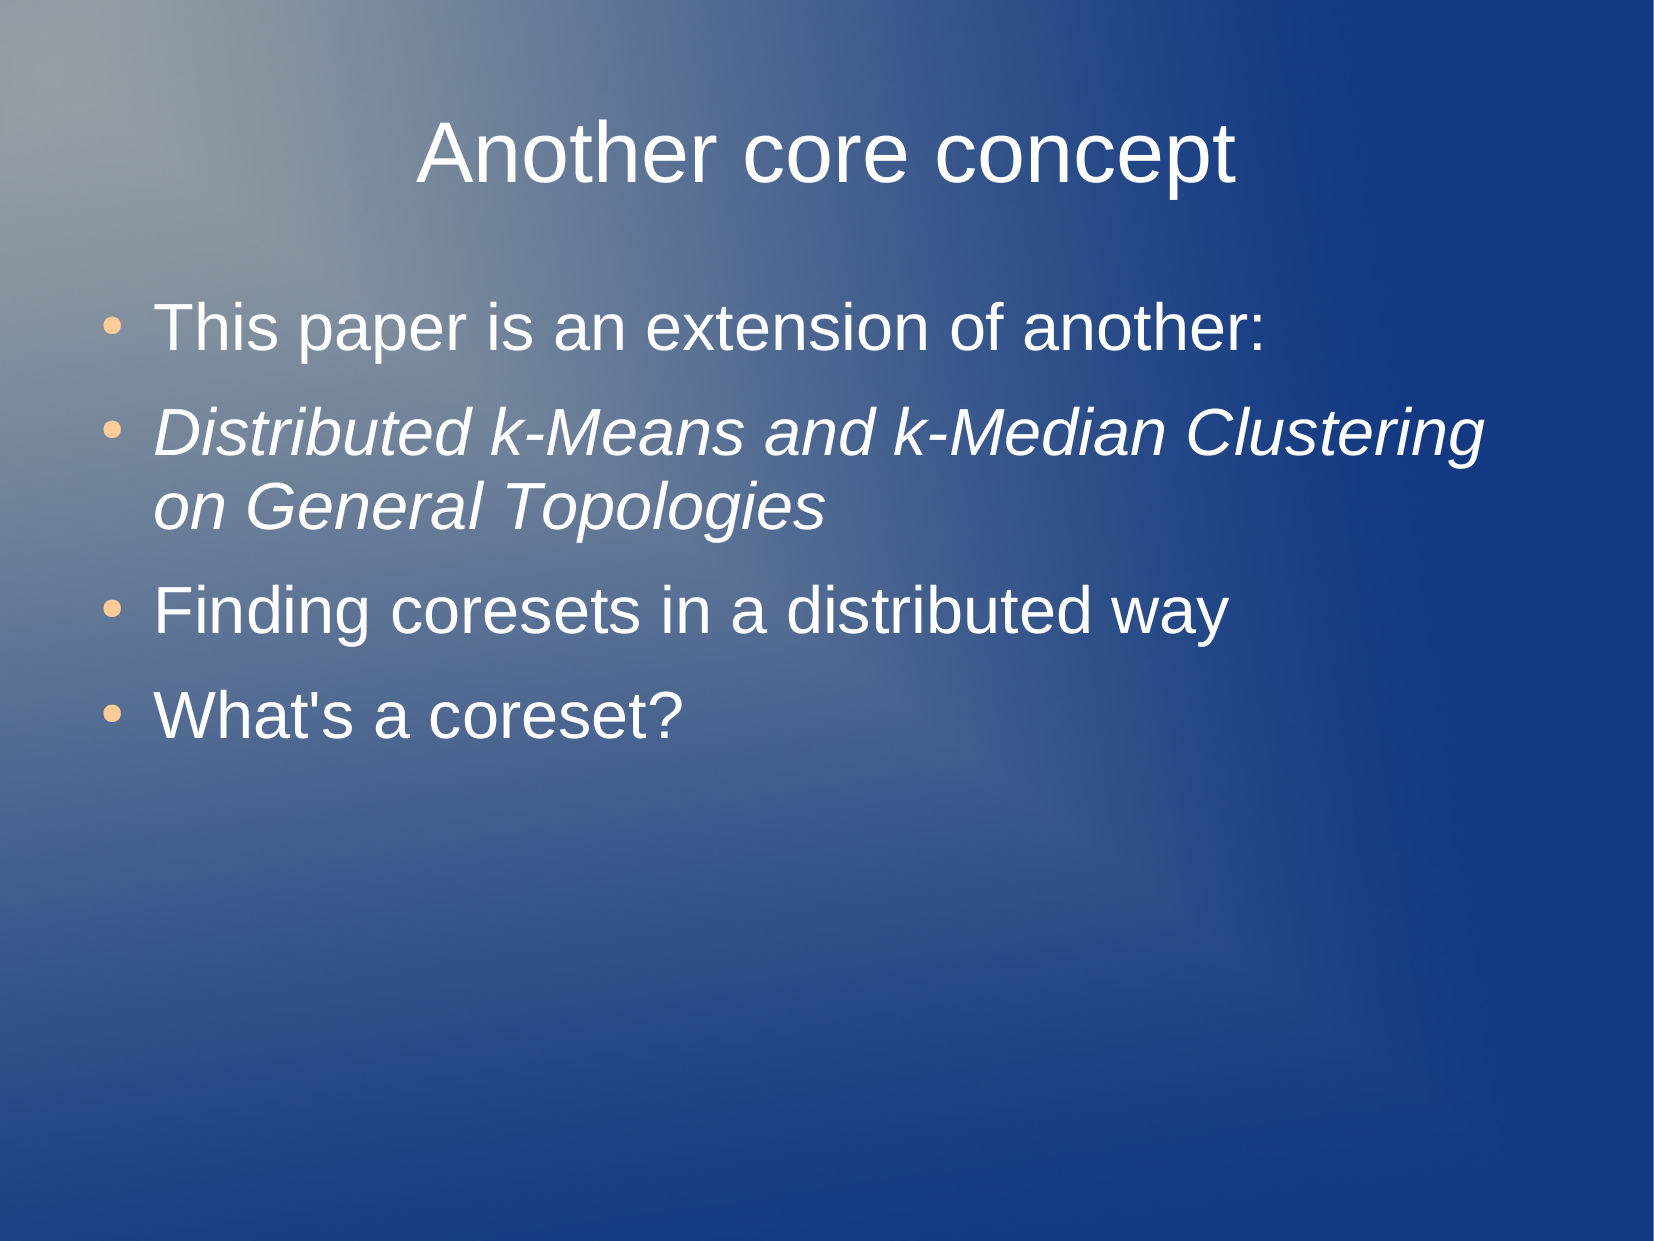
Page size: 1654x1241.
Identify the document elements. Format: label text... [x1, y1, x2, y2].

picture [0, 0, 1654, 1241]
title Another core concept [82, 49, 1571, 257]
list This paper is an extension of another: Distributed k-Means and k-Median Clustering on General Topologies Finding coresets in a distributed way What's a coreset? [82, 290, 1571, 1109]
